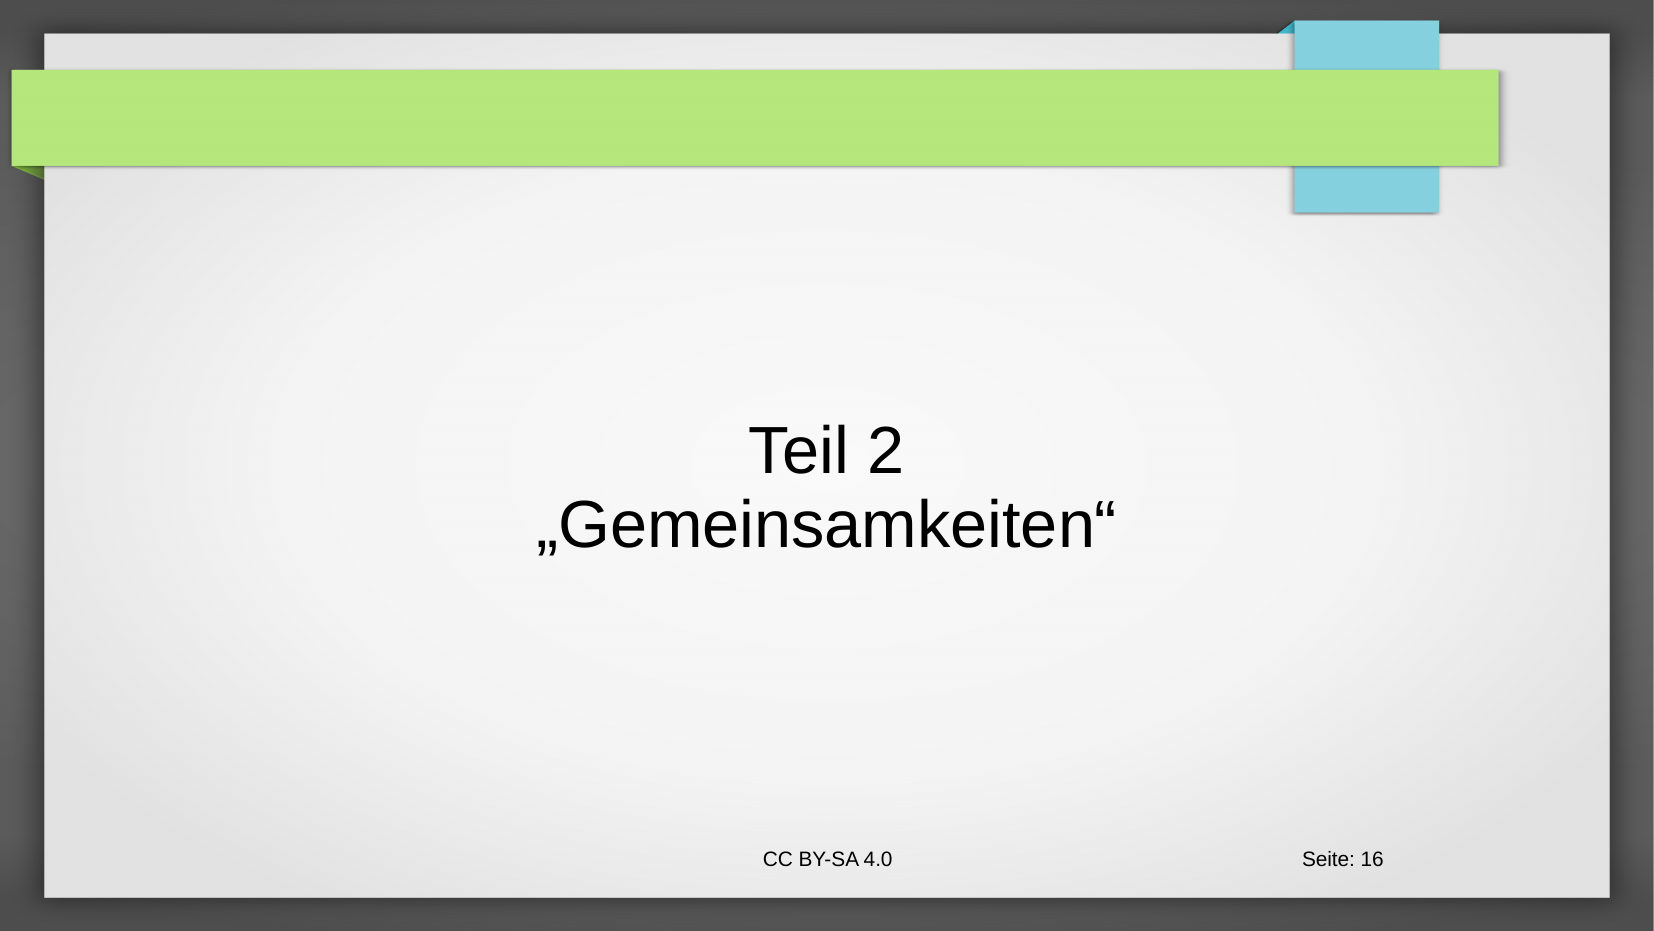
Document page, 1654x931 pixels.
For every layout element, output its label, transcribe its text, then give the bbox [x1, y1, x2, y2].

subtitle Teil 2 „Gemeinsamkeiten“ [82, 217, 1571, 758]
picture [0, 0, 1654, 931]
